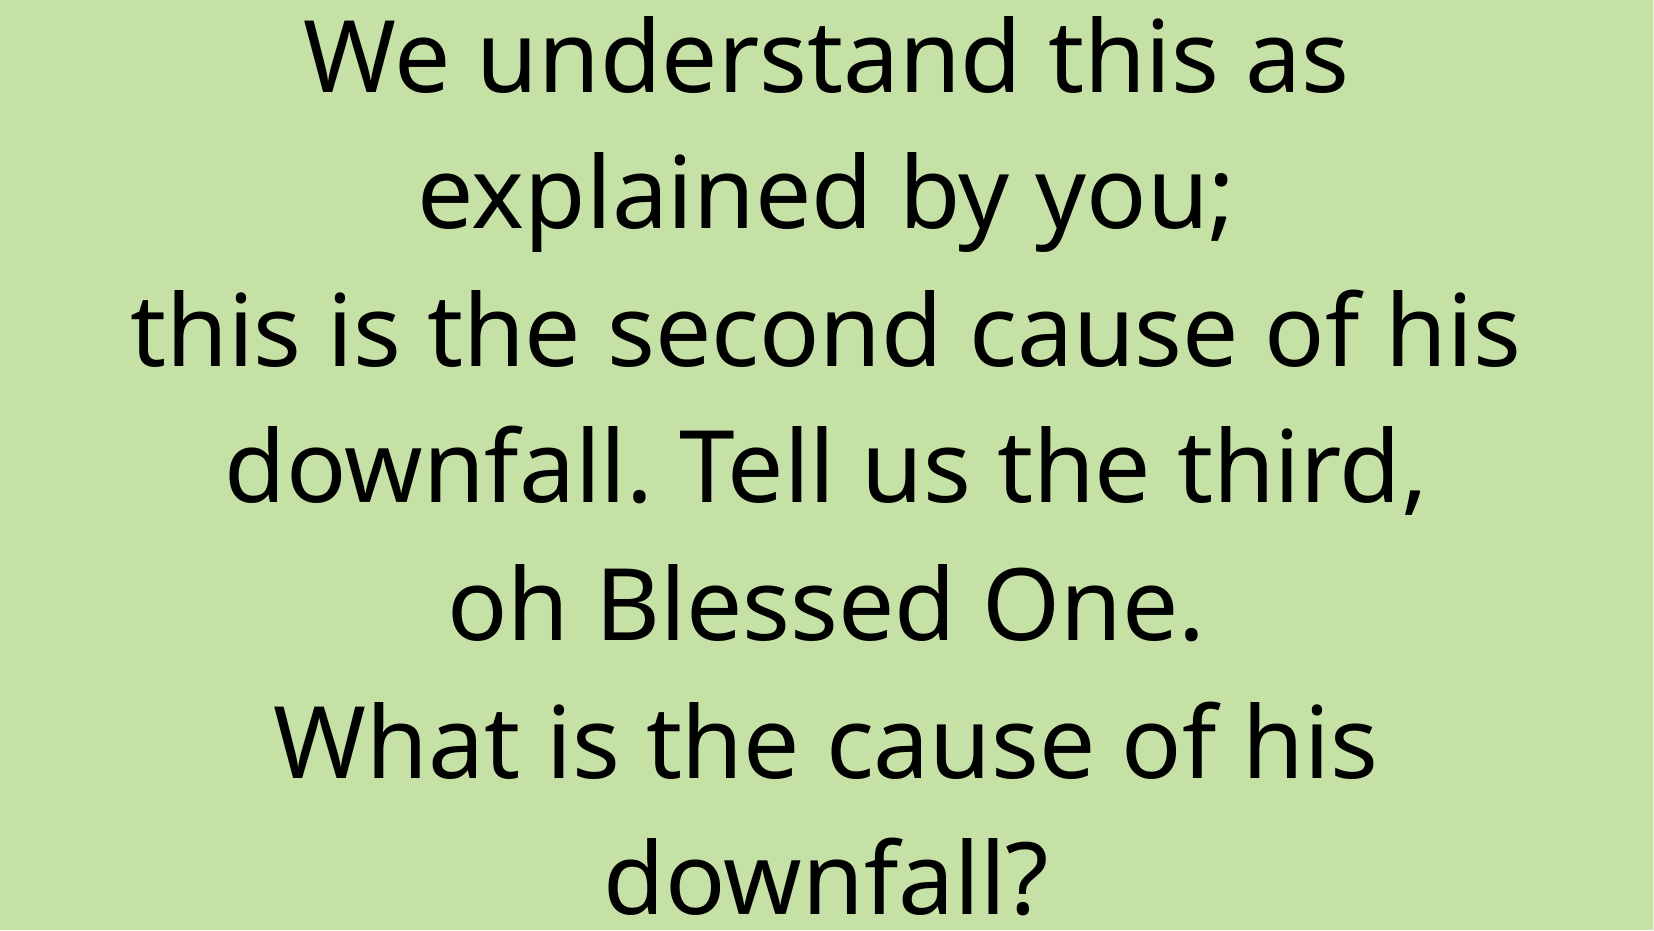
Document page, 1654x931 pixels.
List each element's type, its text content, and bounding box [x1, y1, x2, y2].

subtitle We understand this as explained by you; this is the second cause of his downfall. Tell us the third, oh Blessed One. What is the cause of his downfall? [82, 0, 1571, 931]
